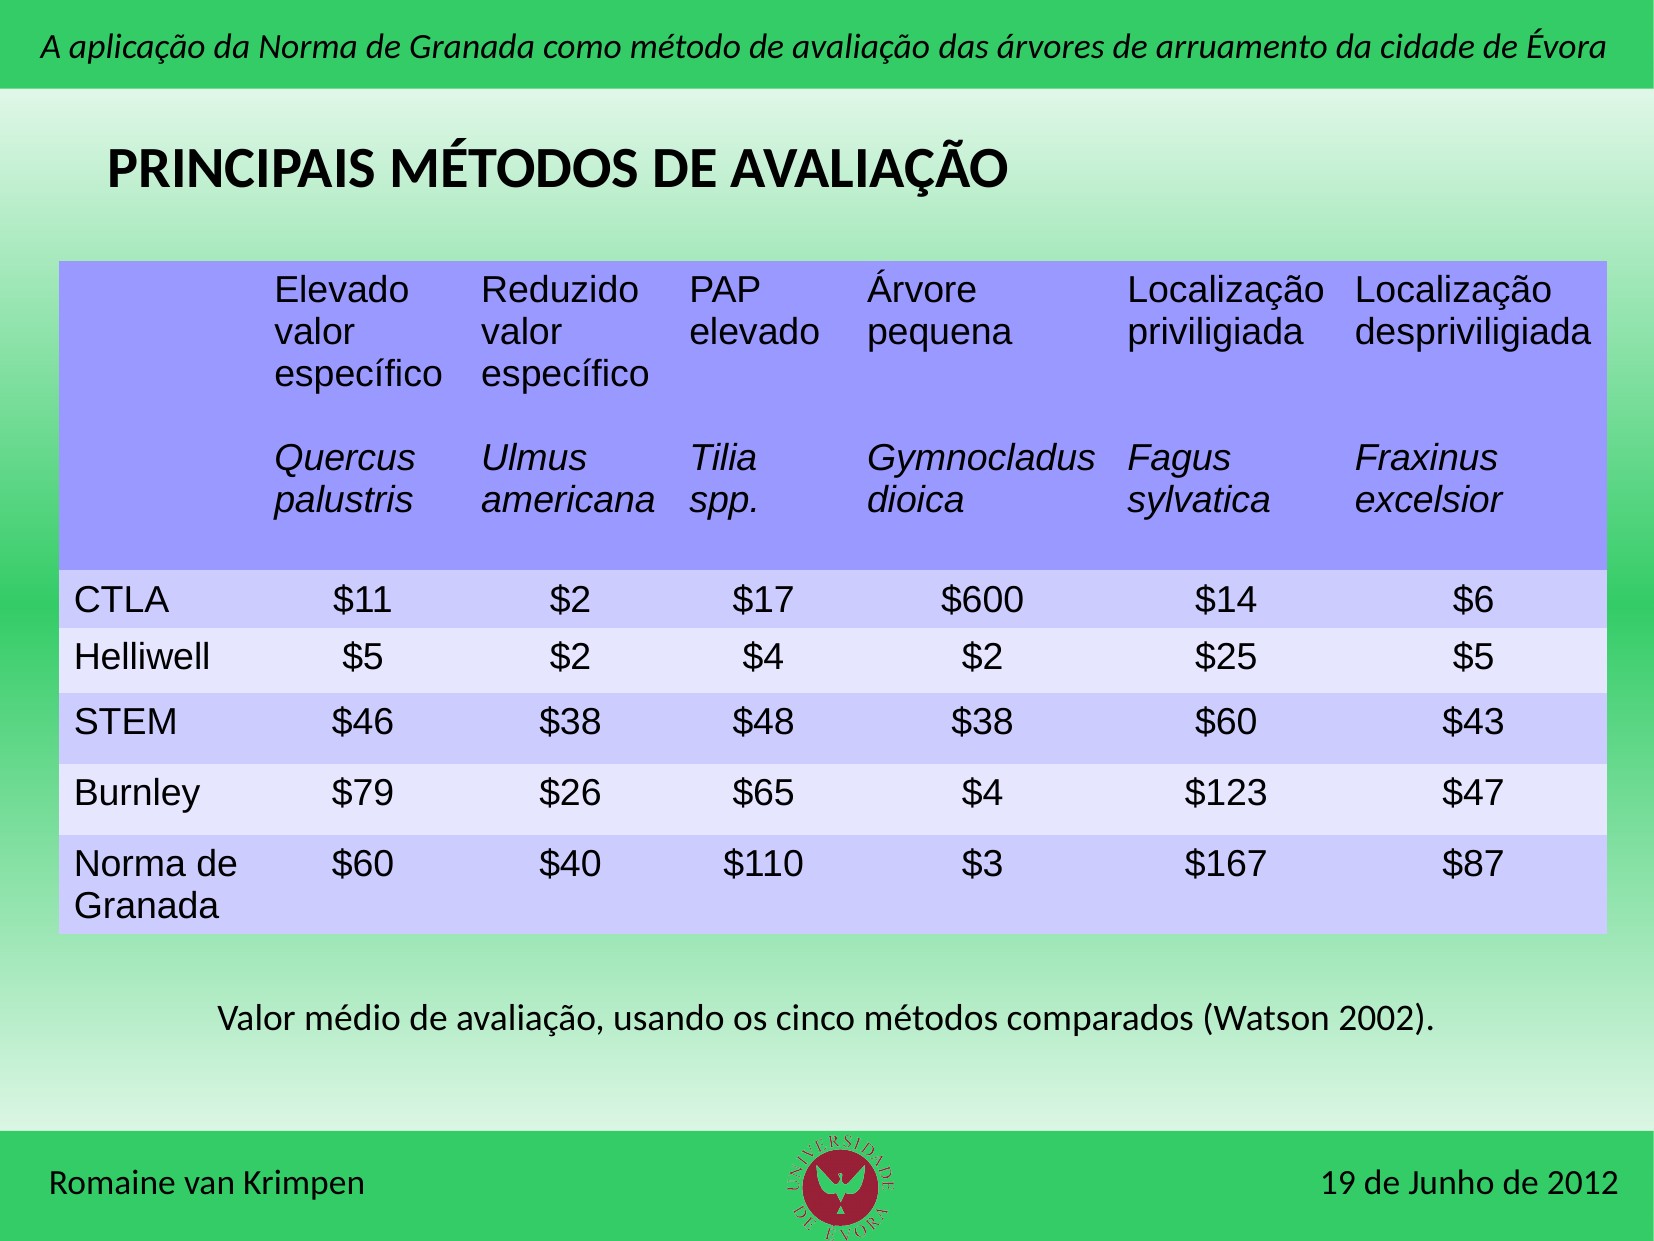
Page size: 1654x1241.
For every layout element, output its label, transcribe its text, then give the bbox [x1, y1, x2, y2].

table_cell $38 [466, 693, 675, 764]
table_cell Burnley [59, 764, 260, 835]
text_box PRINCIPAIS MÉTODOS DE AVALIAÇÃO [78, 132, 1587, 214]
table_cell $60 [260, 835, 466, 934]
table_cell $40 [466, 835, 675, 934]
text_box Valor médio de avaliação, usando os cinco métodos comparados (Watson 2002). [191, 994, 1463, 1056]
table_cell CTLA [59, 570, 260, 628]
table_cell $5 [1340, 628, 1607, 693]
table_header Localização priviligiada Fagus sylvatica [1113, 261, 1340, 570]
table_cell $46 [260, 693, 466, 764]
table_cell $4 [675, 628, 852, 693]
table_header PAP elevado Tilia spp. [675, 261, 852, 570]
table_cell $25 [1113, 628, 1340, 693]
table_cell $600 [852, 570, 1113, 628]
table_cell $2 [466, 570, 675, 628]
table_cell $3 [852, 835, 1113, 934]
table_cell $5 [260, 628, 466, 693]
table_cell $4 [852, 764, 1113, 835]
table_cell $60 [1113, 693, 1340, 764]
table_cell $11 [260, 570, 466, 628]
table_cell $6 [1340, 570, 1607, 628]
table_header Elevado valor específico Quercus palustris [260, 261, 466, 570]
table_cell $26 [466, 764, 675, 835]
table_cell Helliwell [59, 628, 260, 693]
table_cell $38 [852, 693, 1113, 764]
table_cell $43 [1340, 693, 1607, 764]
table_cell $167 [1113, 835, 1340, 934]
table_cell $17 [675, 570, 852, 628]
table_cell $2 [852, 628, 1113, 693]
table_cell STEM [59, 693, 260, 764]
table_cell $110 [675, 835, 852, 934]
picture [787, 1135, 894, 1241]
table_cell $2 [466, 628, 675, 693]
table_cell $79 [260, 764, 466, 835]
table_cell $48 [675, 693, 852, 764]
table_cell $65 [675, 764, 852, 835]
table_cell $87 [1340, 835, 1607, 934]
table_cell $14 [1113, 570, 1340, 628]
table_cell $47 [1340, 764, 1607, 835]
table_header [59, 261, 260, 570]
table_cell $123 [1113, 764, 1340, 835]
table_header Reduzido valor específico Ulmus americana [466, 261, 675, 570]
table_header Localização despriviligiada Fraxinus excelsior [1340, 261, 1607, 570]
table_header Árvore pequena Gymnocladus dioica [852, 261, 1113, 570]
table_cell Norma de Granada [59, 835, 260, 934]
